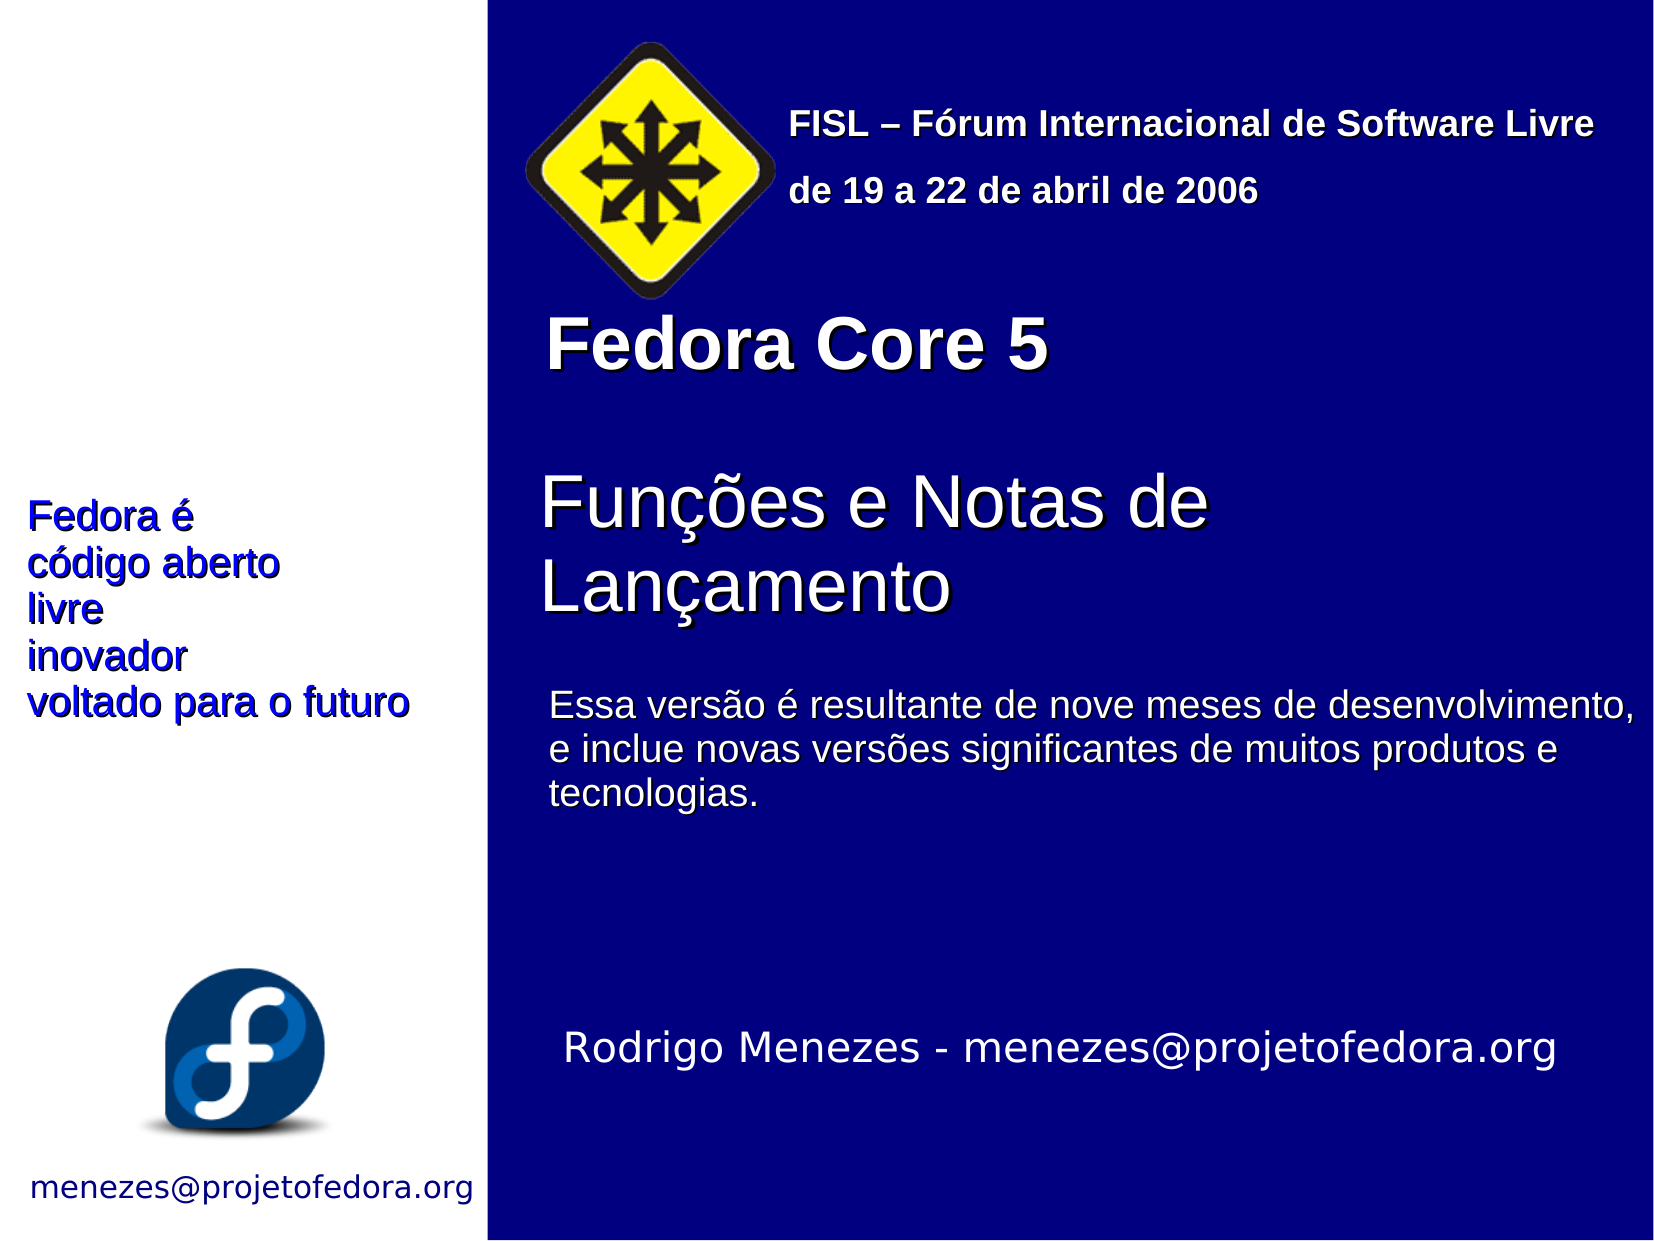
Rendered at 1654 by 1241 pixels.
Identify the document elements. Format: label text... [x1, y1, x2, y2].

text_box Rodrigo Menezes - menezes@projetofedora.org [547, 1016, 1574, 1080]
picture [132, 967, 339, 1141]
text_box Essa versão é resultante de nove meses de desenvolvimento, e inclue novas versões significantes de muitos produtos e tecnologias. [533, 675, 1654, 822]
text_box Funções e Notas de Lançamento [525, 451, 1651, 635]
picture [525, 41, 776, 301]
text_box Fedora é código aberto livre inovador voltado para o futuro [11, 484, 425, 732]
text_box FISL – Fórum Internacional de Software Livre de 19 a 22 de abril de 2006 [773, 95, 1611, 264]
text_box Fedora Core 5 [530, 294, 1065, 394]
